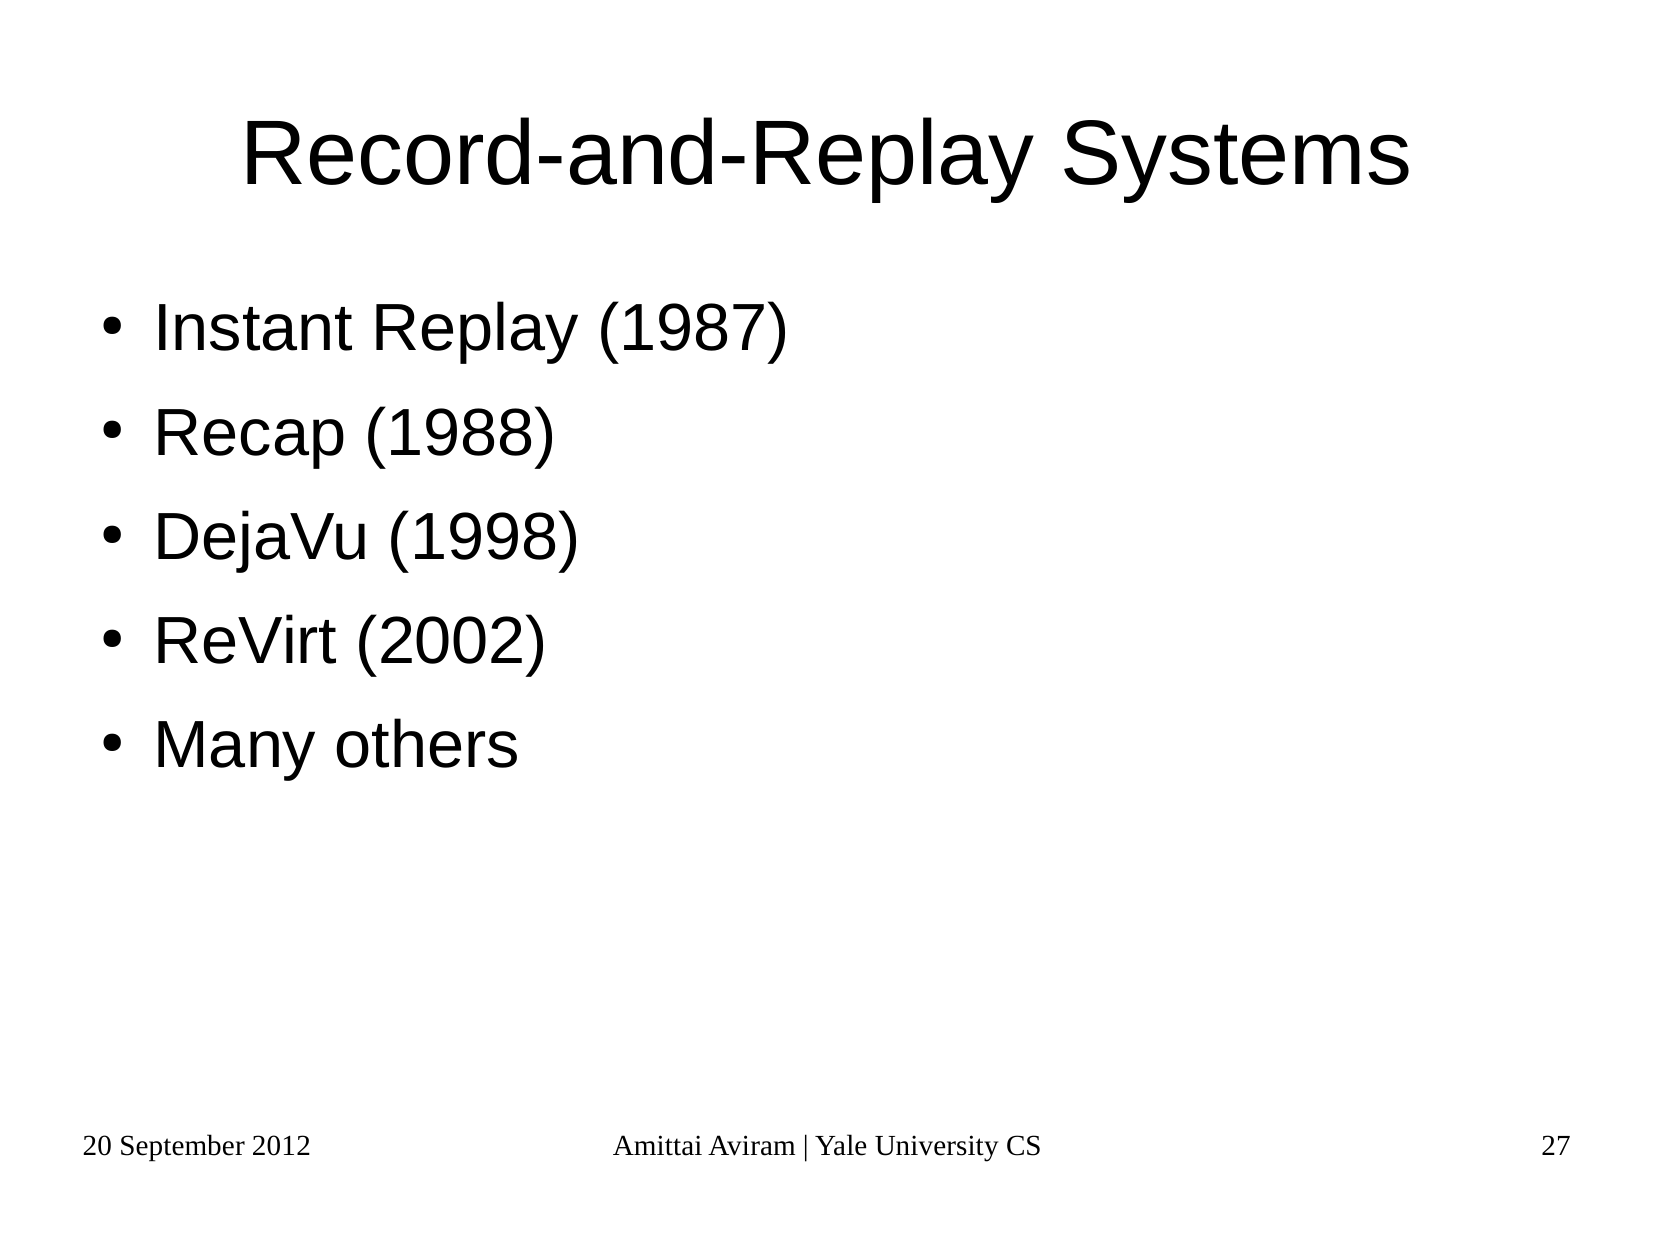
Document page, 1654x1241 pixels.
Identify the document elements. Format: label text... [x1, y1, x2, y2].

list Instant Replay (1987) Recap (1988) DejaVu (1998) ReVirt (2002) Many others [82, 290, 1571, 1109]
title Record-and-Replay Systems [82, 49, 1571, 257]
